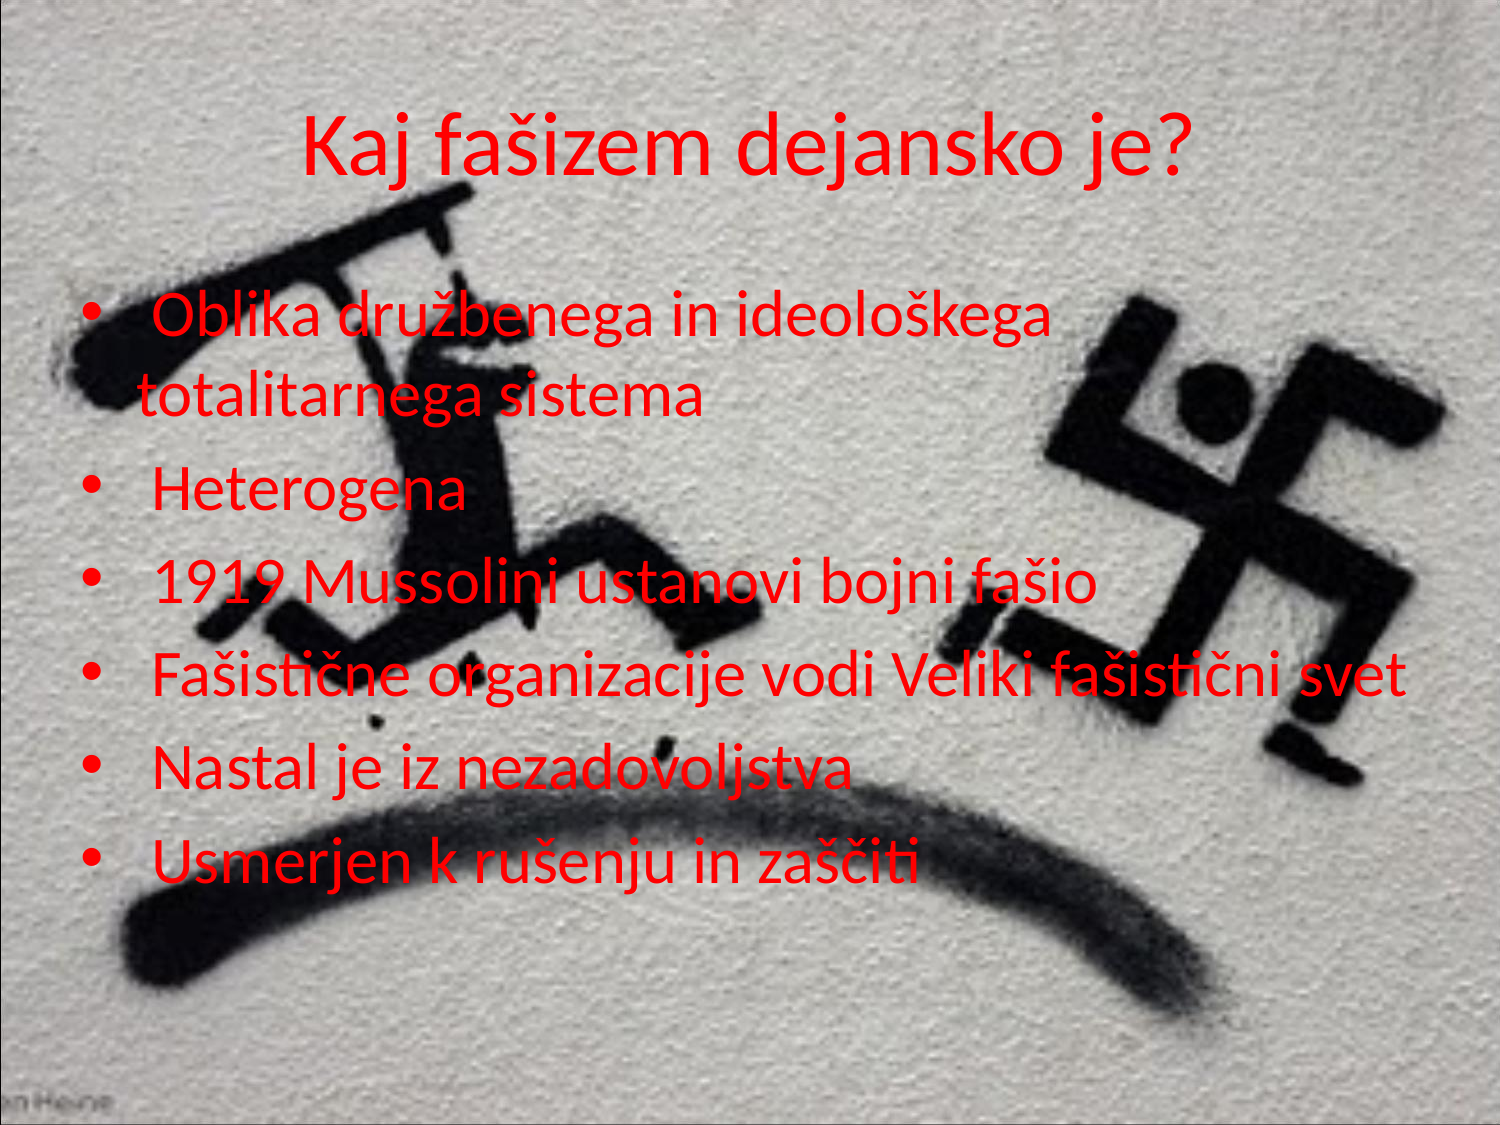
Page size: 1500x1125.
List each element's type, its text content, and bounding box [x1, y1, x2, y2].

picture [0, 0, 1500, 1125]
list Oblika družbenega in ideološkega totalitarnega sistema Heterogena 1919 Mussolini ustanovi bojni fašio Fašistične organizacije vodi Veliki fašistični svet Nastal je iz nezadovoljstva Usmerjen k rušenju in zaščiti [64, 262, 1436, 1005]
title Kaj fašizem dejansko je? [75, 45, 1425, 233]
